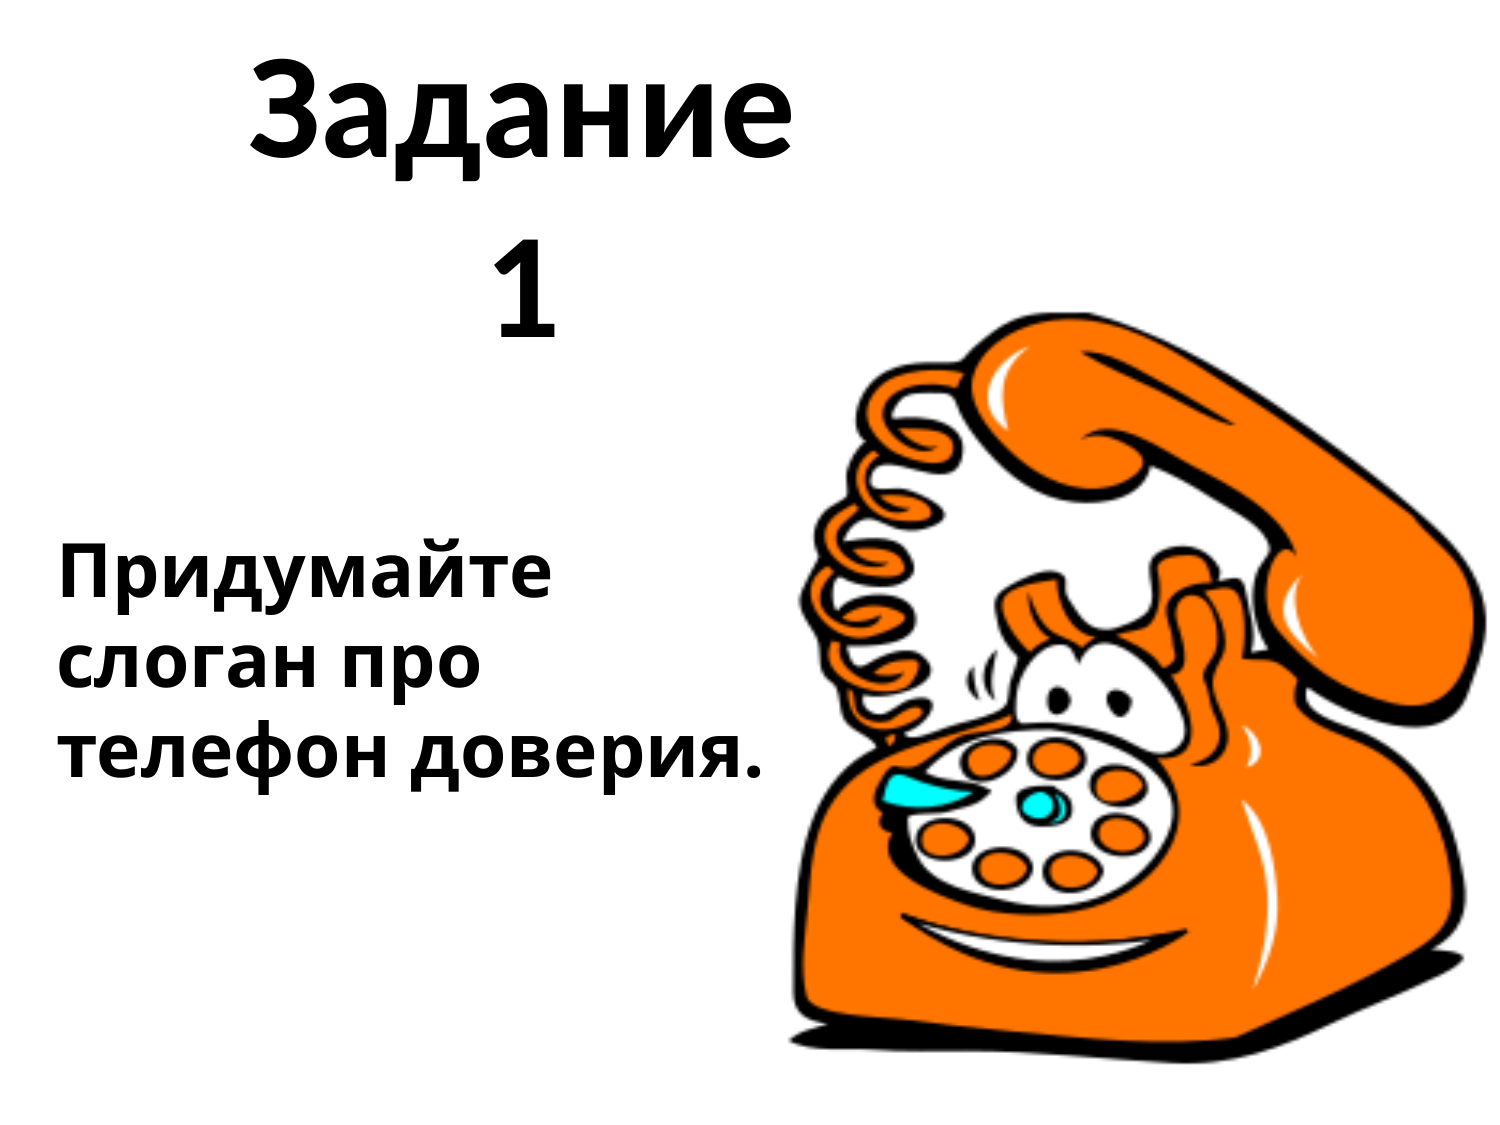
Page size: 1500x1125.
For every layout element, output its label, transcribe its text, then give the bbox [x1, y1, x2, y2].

text_box Задание 1 [233, 0, 812, 376]
text_box Придумайте слоган про телефон доверия. [41, 514, 833, 800]
picture [764, 302, 1500, 1076]
